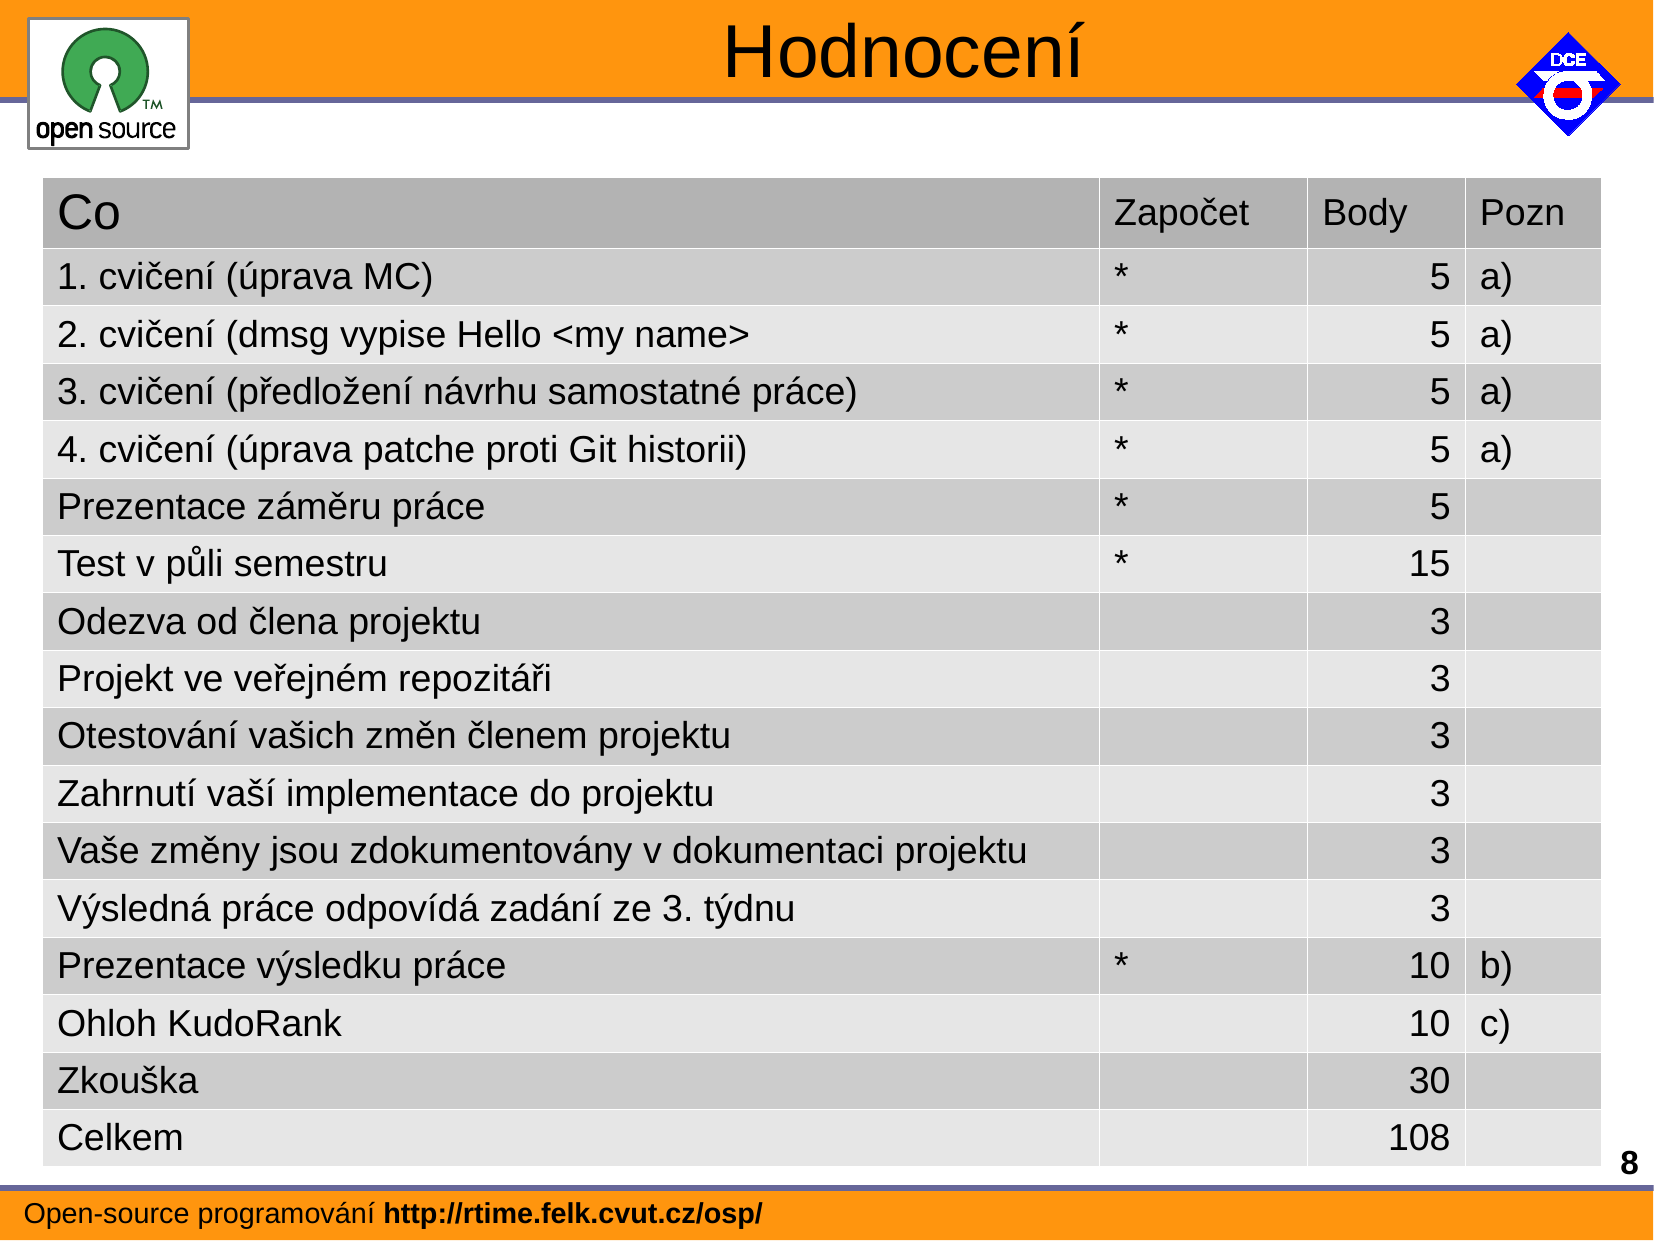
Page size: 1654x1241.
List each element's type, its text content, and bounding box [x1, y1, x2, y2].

table_cell 3 [1308, 880, 1465, 937]
table_cell [1466, 1110, 1601, 1166]
table_cell 5 [1308, 249, 1465, 305]
table_cell [1466, 651, 1601, 707]
table_cell * [1100, 938, 1307, 994]
table_header Pozn [1466, 178, 1601, 248]
table_cell Ohloh KudoRank [43, 995, 1099, 1052]
table_cell * [1100, 249, 1307, 305]
table_cell 5 [1308, 364, 1465, 420]
table_cell b) [1466, 938, 1601, 994]
table_header Započet [1100, 178, 1307, 248]
table_cell 3. cvičení (předložení návrhu samostatné práce) [43, 364, 1099, 420]
table_cell Celkem [43, 1110, 1099, 1166]
table_cell 30 [1308, 1053, 1465, 1109]
table_cell [1466, 479, 1601, 535]
table_cell Zkouška [43, 1053, 1099, 1109]
table_cell 2. cvičení (dmsg vypise Hello <my name> [43, 306, 1099, 363]
table_cell [1100, 880, 1307, 937]
table_cell * [1100, 306, 1307, 363]
table_cell 5 [1308, 306, 1465, 363]
table_cell [1466, 880, 1601, 937]
table_cell 15 [1308, 536, 1465, 592]
title Hodnocení [178, 4, 1631, 98]
table_cell 5 [1308, 479, 1465, 535]
table_cell [1466, 708, 1601, 765]
table_cell 3 [1308, 766, 1465, 822]
table_cell a) [1466, 249, 1601, 305]
table_cell [1466, 536, 1601, 592]
table_cell 5 [1308, 421, 1465, 478]
table_cell Otestování vašich změn členem projektu [43, 708, 1099, 765]
table_cell [1100, 1110, 1307, 1166]
table_cell 3 [1308, 708, 1465, 765]
table_cell Prezentace záměru práce [43, 479, 1099, 535]
table_cell [1100, 708, 1307, 765]
table_cell a) [1466, 364, 1601, 420]
table_cell Projekt ve veřejném repozitáři [43, 651, 1099, 707]
table_cell [1466, 1053, 1601, 1109]
table_cell 3 [1308, 823, 1465, 879]
table_cell Prezentace výsledku práce [43, 938, 1099, 994]
table_cell Vaše změny jsou zdokumentovány v dokumentaci projektu [43, 823, 1099, 879]
table_cell 1. cvičení (úprava MC) [43, 249, 1099, 305]
table_cell Test v půli semestru [43, 536, 1099, 592]
table_cell Zahrnutí vaší implementace do projektu [43, 766, 1099, 822]
table_cell [1100, 995, 1307, 1052]
table_cell a) [1466, 421, 1601, 478]
table_cell * [1100, 421, 1307, 478]
table_cell [1100, 766, 1307, 822]
table_cell 10 [1308, 995, 1465, 1052]
table_cell [1100, 823, 1307, 879]
table_cell [1466, 823, 1601, 879]
table_cell 3 [1308, 651, 1465, 707]
table_cell [1466, 766, 1601, 822]
table_cell * [1100, 479, 1307, 535]
table_cell [1466, 593, 1601, 650]
table_cell [1100, 1053, 1307, 1109]
table_cell 3 [1308, 593, 1465, 650]
table_cell * [1100, 536, 1307, 592]
table_header Body [1308, 178, 1465, 248]
table_cell 108 [1308, 1110, 1465, 1166]
table_cell Odezva od člena projektu [43, 593, 1099, 650]
table_cell 4. cvičení (úprava patche proti Git historii) [43, 421, 1099, 478]
table_cell [1100, 651, 1307, 707]
table_cell a) [1466, 306, 1601, 363]
table_cell 10 [1308, 938, 1465, 994]
table_cell [1100, 593, 1307, 650]
table_cell c) [1466, 995, 1601, 1052]
table_header Co [43, 178, 1099, 248]
table_cell Výsledná práce odpovídá zadání ze 3. týdnu [43, 880, 1099, 937]
table_cell * [1100, 364, 1307, 420]
